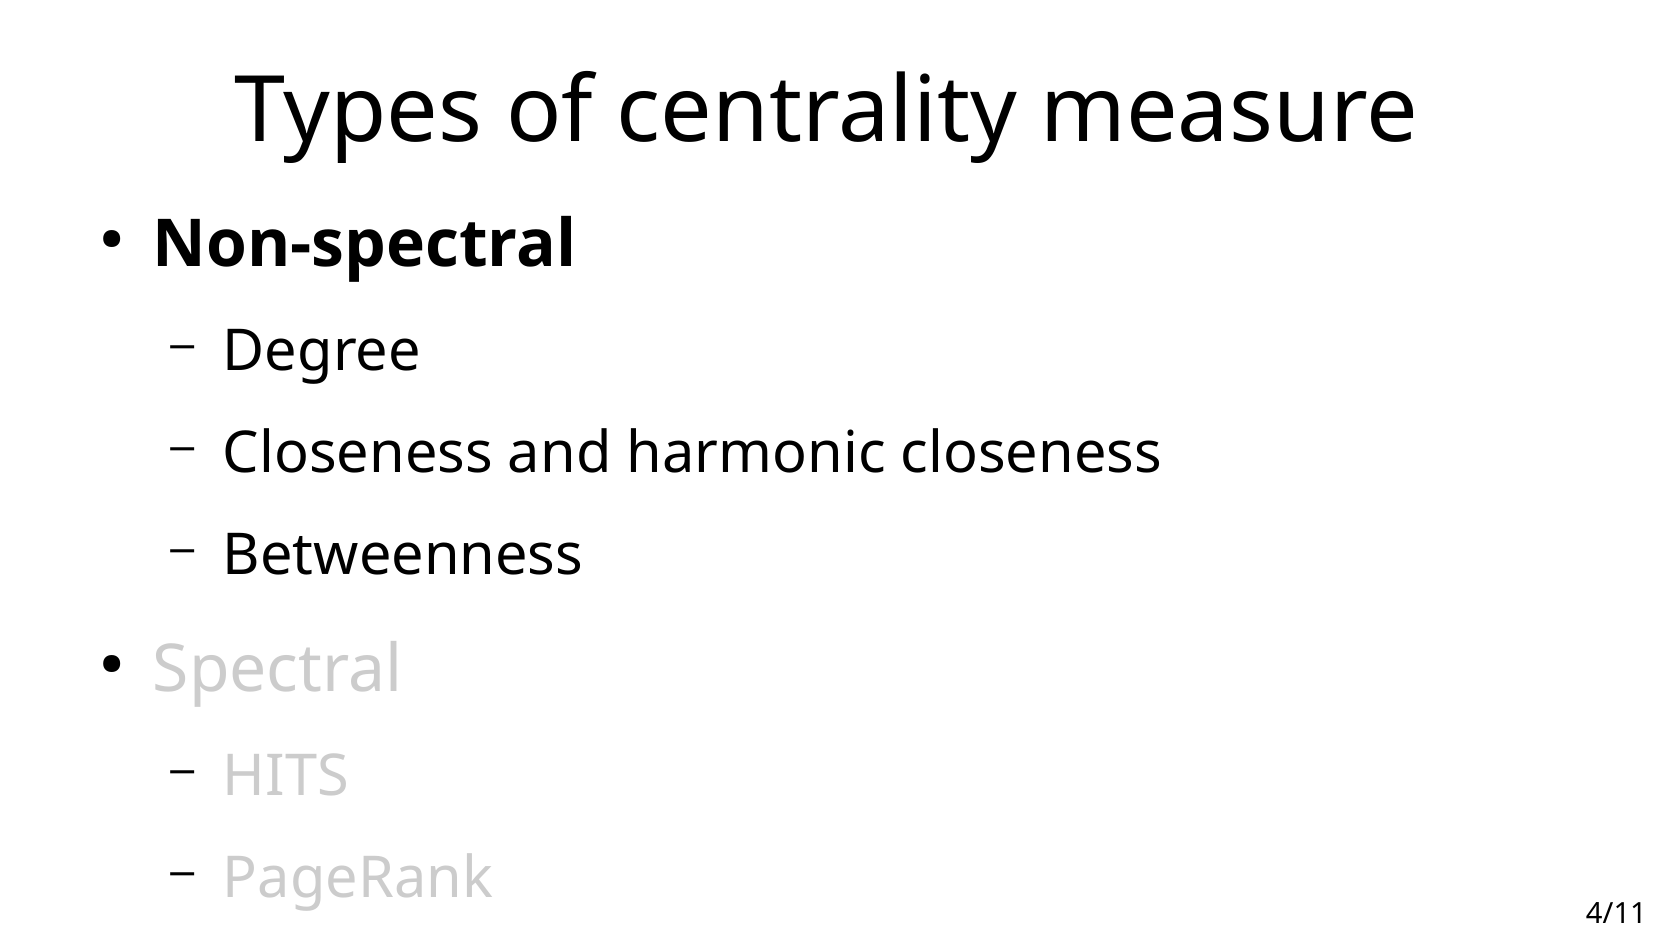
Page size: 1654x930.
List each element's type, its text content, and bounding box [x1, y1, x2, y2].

title Types of centrality measure [82, 2, 1571, 195]
list Non-spectral Degree Closeness and harmonic closeness Betweenness Spectral HITS PageRank [82, 195, 1571, 915]
